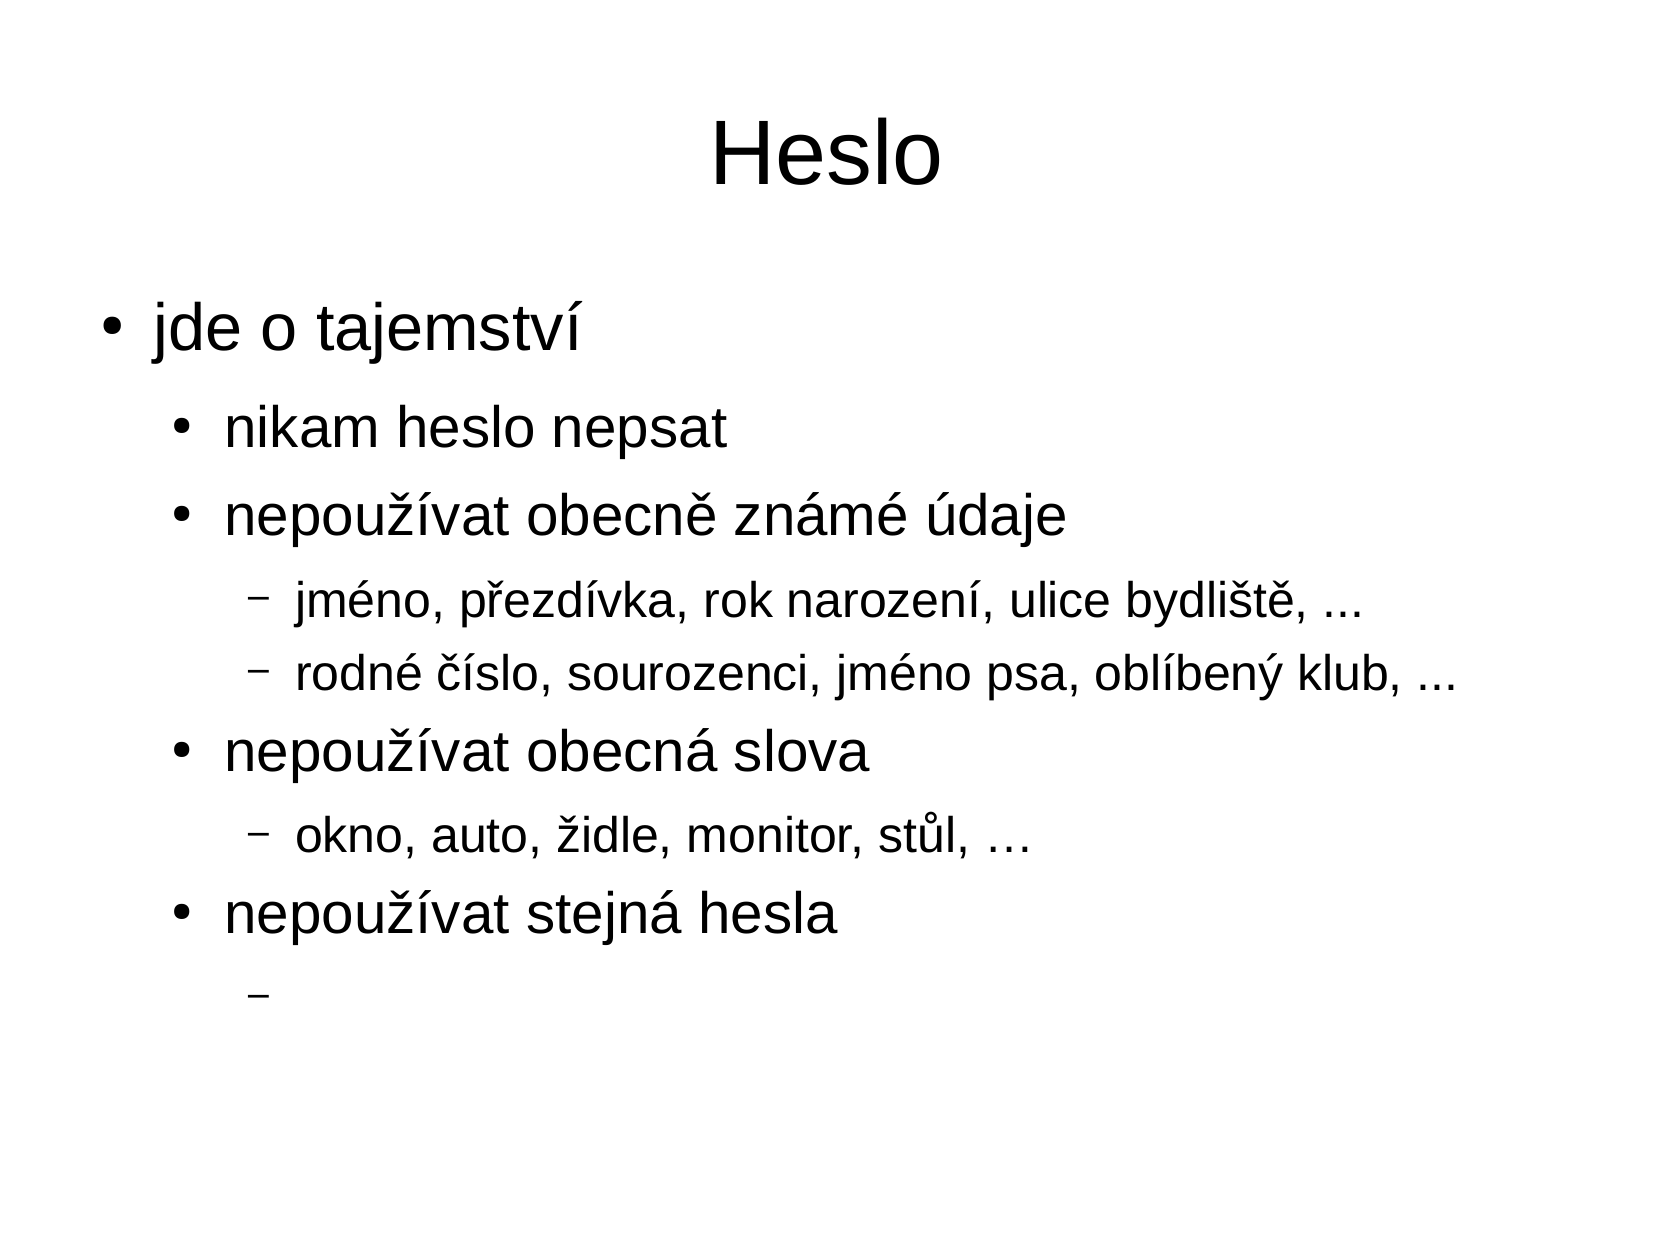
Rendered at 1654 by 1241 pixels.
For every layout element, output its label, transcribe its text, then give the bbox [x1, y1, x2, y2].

title Heslo [82, 49, 1571, 257]
list jde o tajemství nikam heslo nepsat nepoužívat obecně známé údaje jméno, přezdívka, rok narození, ulice bydliště, ... rodné číslo, sourozenci, jméno psa, oblíbený klub, ... nepoužívat obecná slova okno, auto, židle, monitor, stůl, … nepoužívat stejná hesla [82, 290, 1571, 1109]
